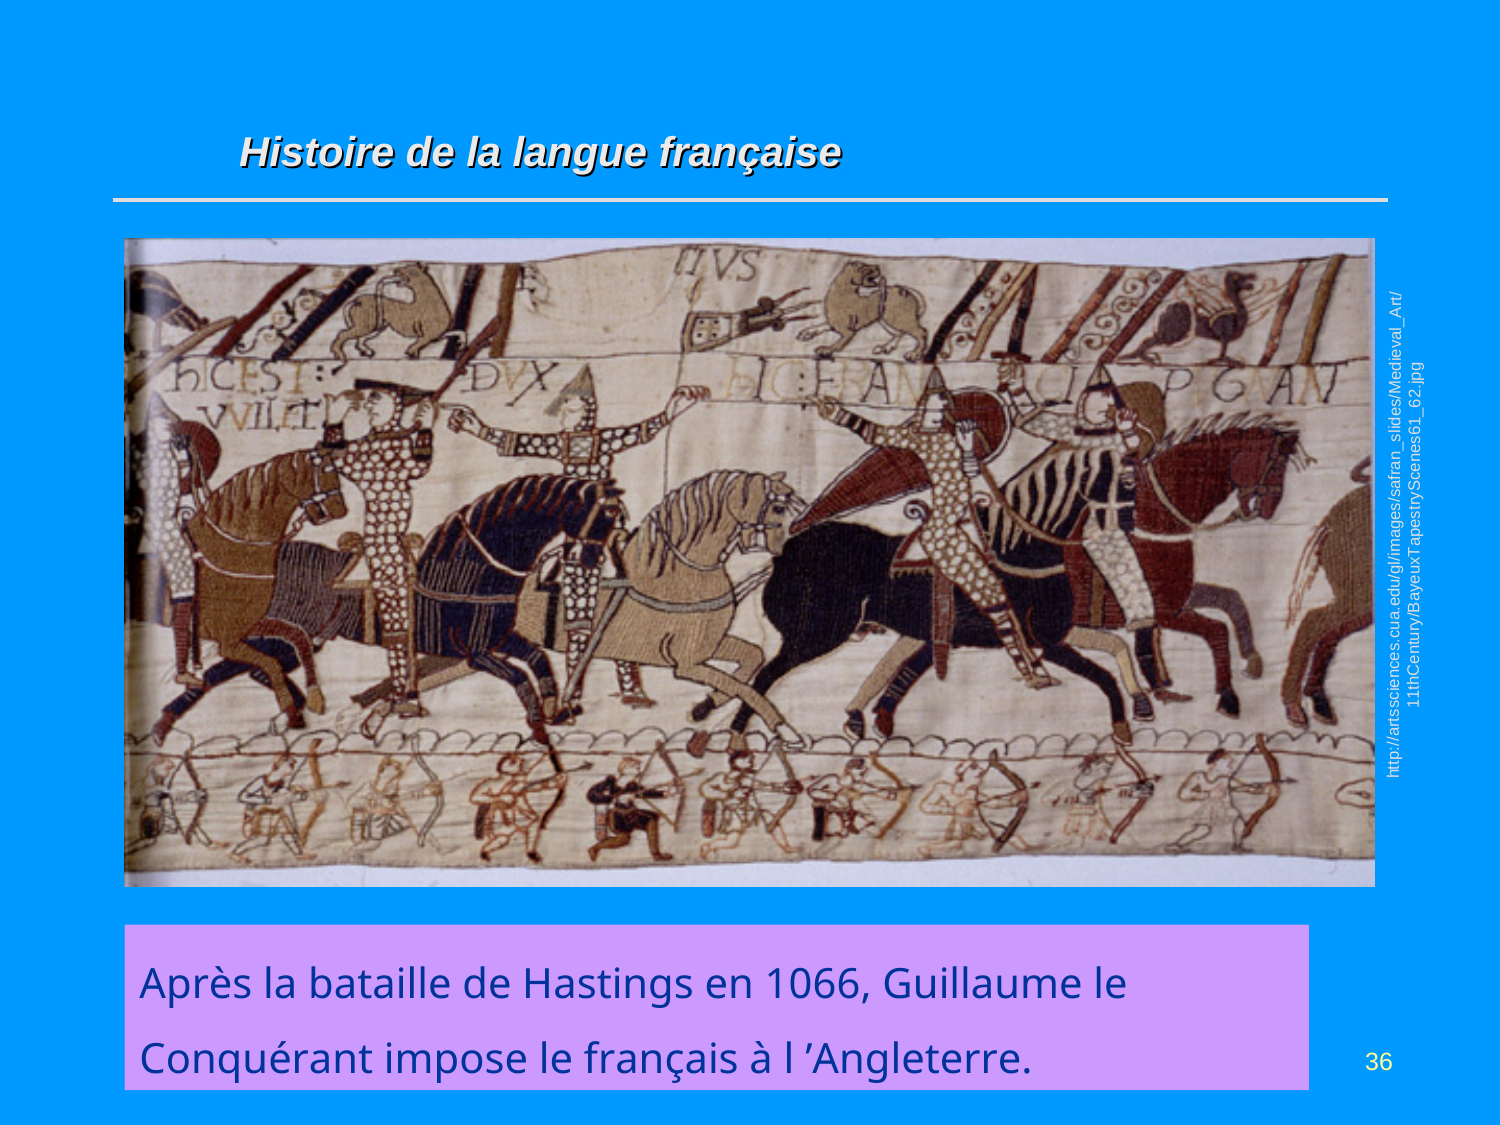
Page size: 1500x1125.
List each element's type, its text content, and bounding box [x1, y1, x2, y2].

text_box http://artssciences.cua.edu/gl/images/safran_slides/Medieval_Art/11thCentury/BayeuxTapestryScenes61_62.jpg [1374, 234, 1433, 836]
text_box Histoire de la langue française [224, 116, 858, 183]
picture [124, 238, 1375, 887]
text_box Après la bataille de Hastings en 1066, Guillaume le Conquérant impose le français à l ’Angleterre. [124, 924, 1309, 1091]
